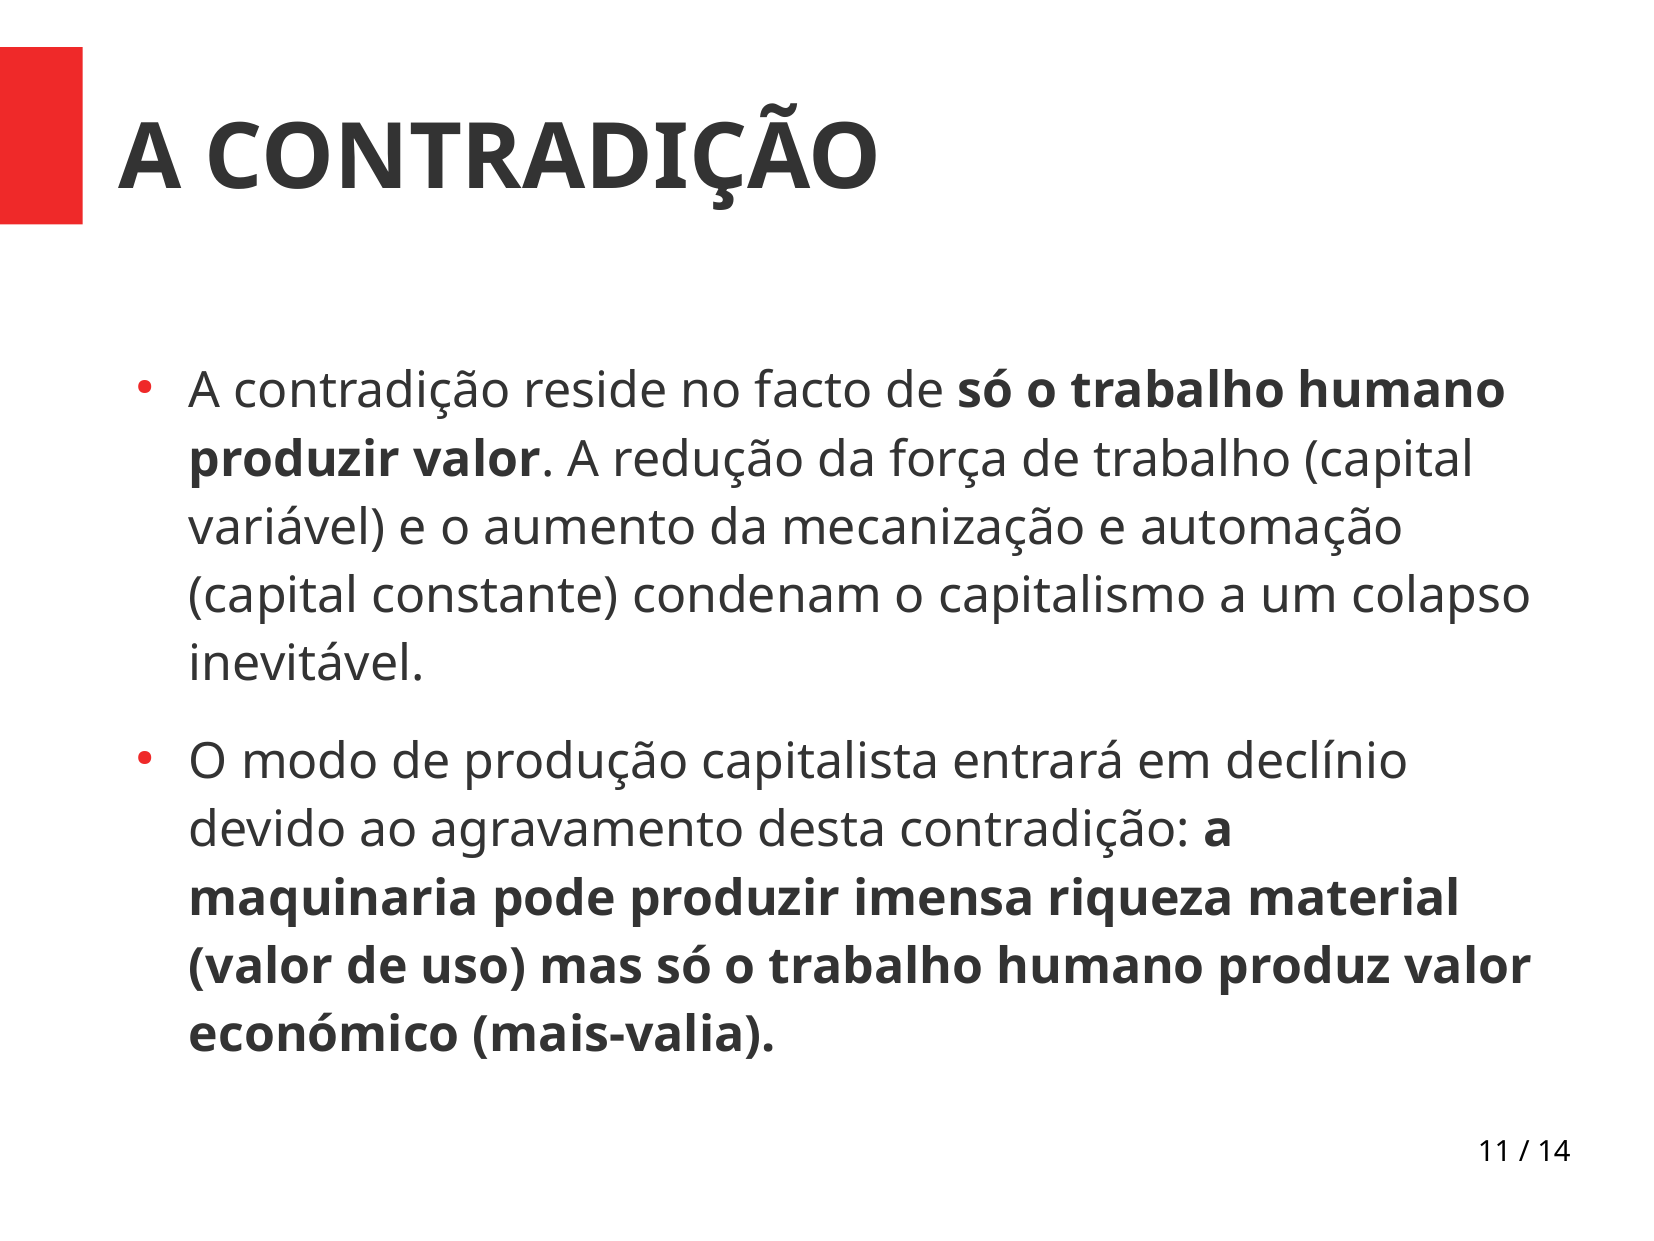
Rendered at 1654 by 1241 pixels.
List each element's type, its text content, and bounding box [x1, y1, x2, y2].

title A CONTRADIÇÃO [118, 49, 1571, 257]
list A contradição reside no facto de só o trabalho humano produzir valor. A redução da força de trabalho (capital variável) e o aumento da mecanização e automação (capital constante) condenam o capitalismo a um colapso inevitável. O modo de produção capitalista entrará em declínio devido ao agravamento desta contradição: a maquinaria pode produzir imensa riqueza material (valor de uso) mas só o trabalho humano produz valor económico (mais-valia). [118, 354, 1536, 1074]
